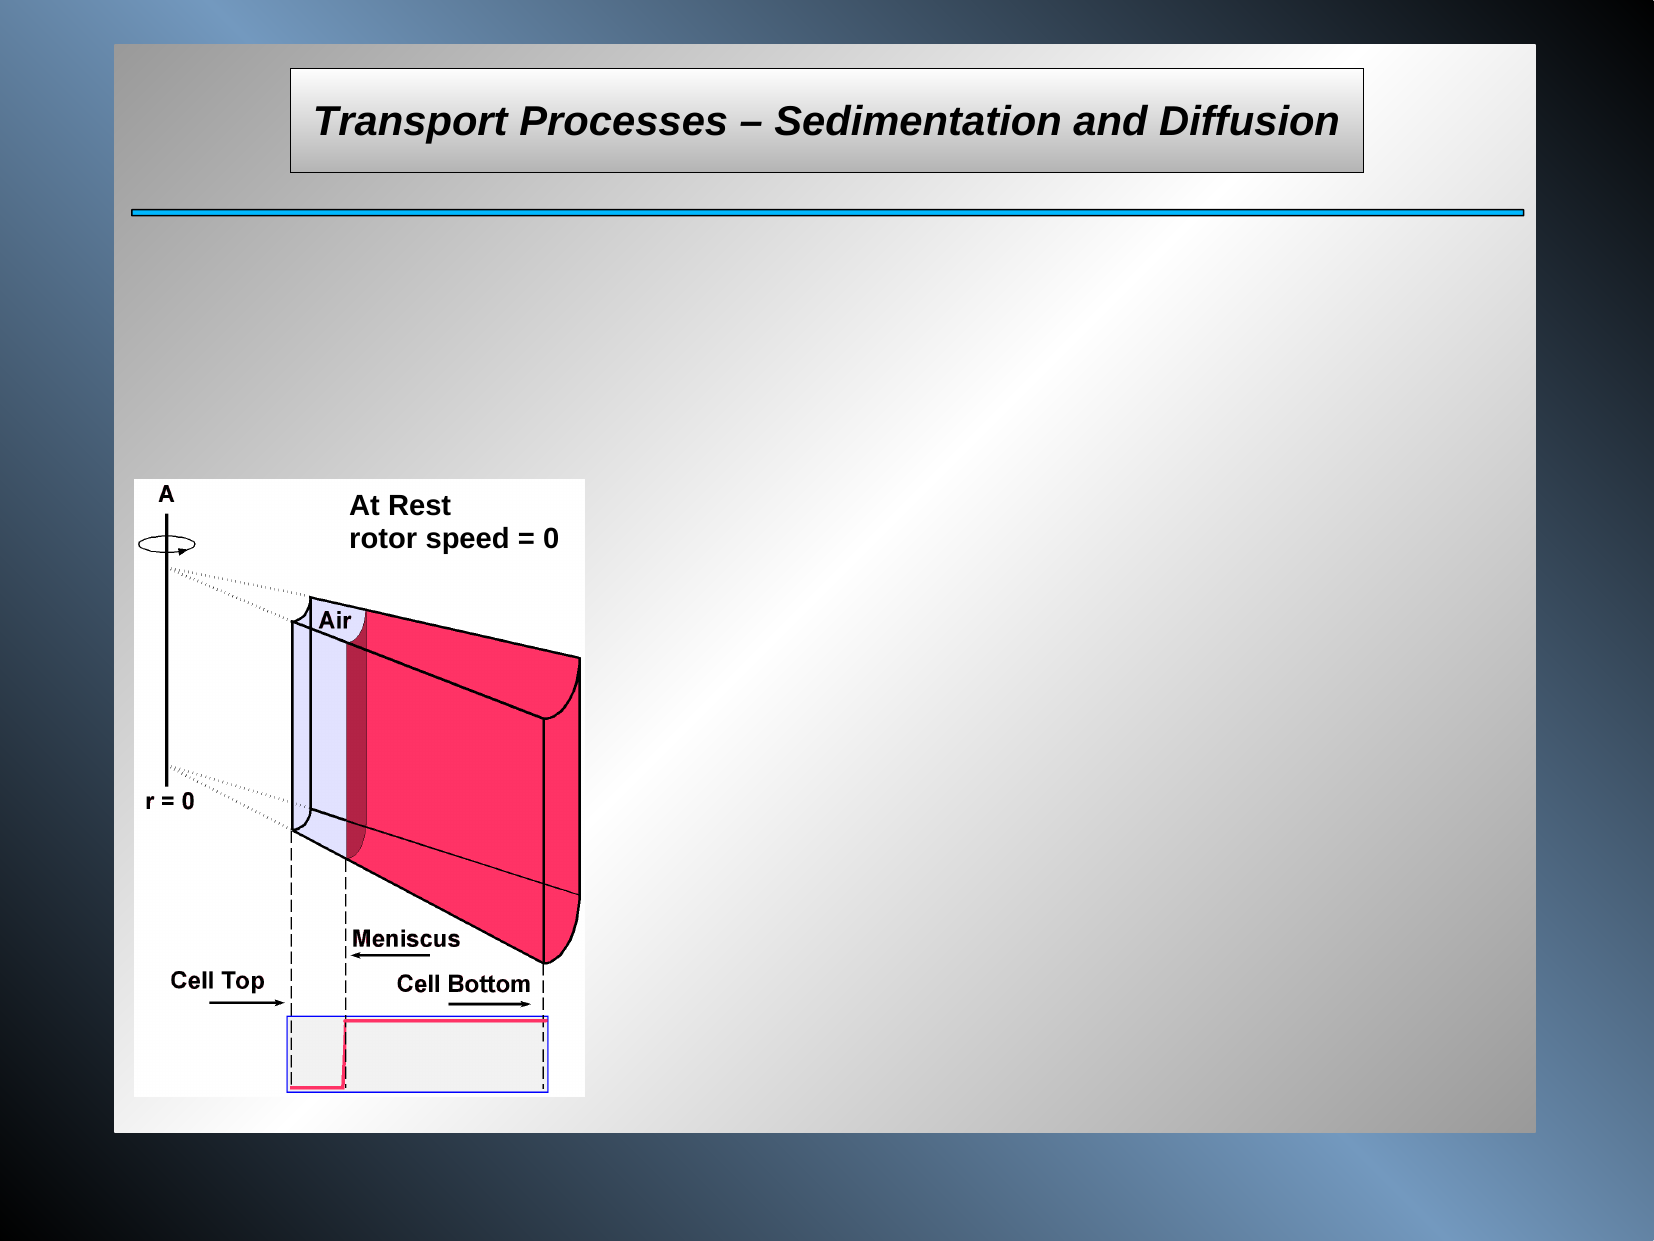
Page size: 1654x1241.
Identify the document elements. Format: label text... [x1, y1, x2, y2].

text_box [131, 209, 1524, 216]
text_box Transport Processes – Sedimentation and Diffusion [290, 68, 1364, 173]
picture [134, 479, 585, 1097]
text_box At Rest rotor speed = 0 [349, 489, 568, 597]
